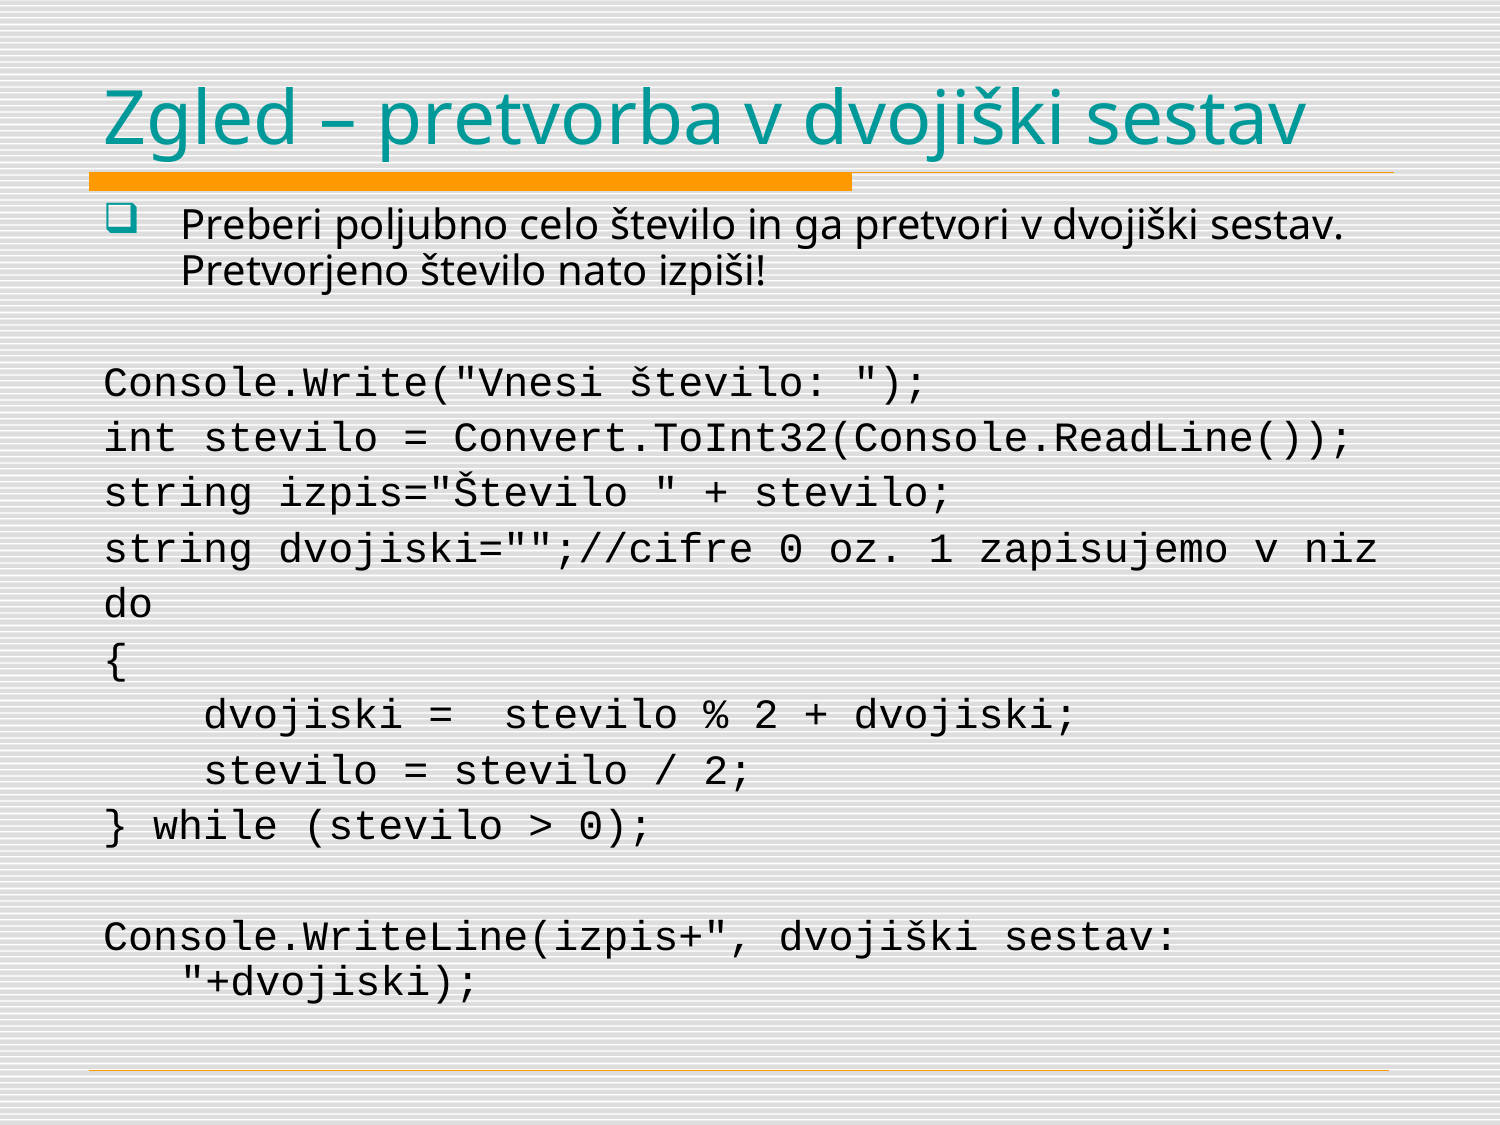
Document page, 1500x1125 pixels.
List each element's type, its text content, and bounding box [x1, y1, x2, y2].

picture [0, 0, 1500, 1125]
title Zgled – pretvorba v dvojiški sestav [88, 54, 1401, 167]
list Preberi poljubno celo število in ga pretvori v dvojiški sestav. Pretvorjeno število nato izpiši! Console.Write("Vnesi število: "); int stevilo = Convert.ToInt32(Console.ReadLine()); string izpis="Število " + stevilo; string dvojiski="";//cifre 0 oz. 1 zapisujemo v niz do { dvojiski = stevilo % 2 + dvojiski; stevilo = stevilo / 2; } while (stevilo > 0); Console.WriteLine(izpis+", dvojiški sestav: "+dvojiski); [88, 196, 1471, 1059]
